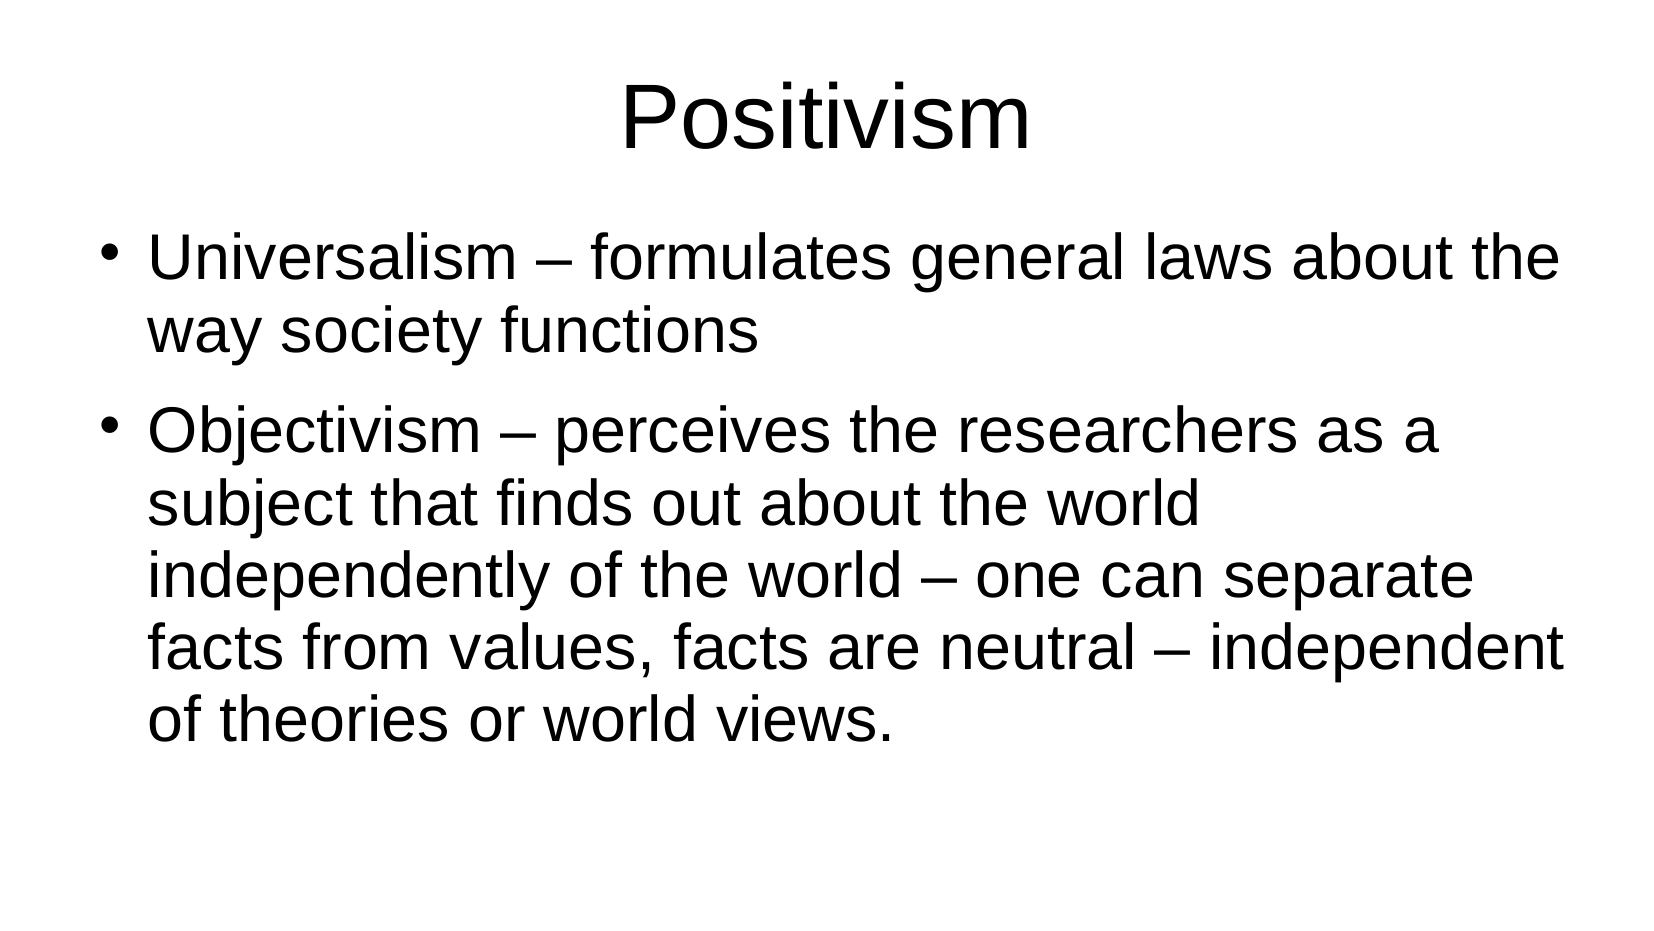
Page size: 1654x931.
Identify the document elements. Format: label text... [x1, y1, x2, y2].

title Positivism [82, 37, 1571, 193]
list Universalism – formulates general laws about the way society functions Objectivism – perceives the researchers as a subject that finds out about the world independently of the world – one can separate facts from values, facts are neutral – independent of theories or world views. [82, 217, 1571, 758]
